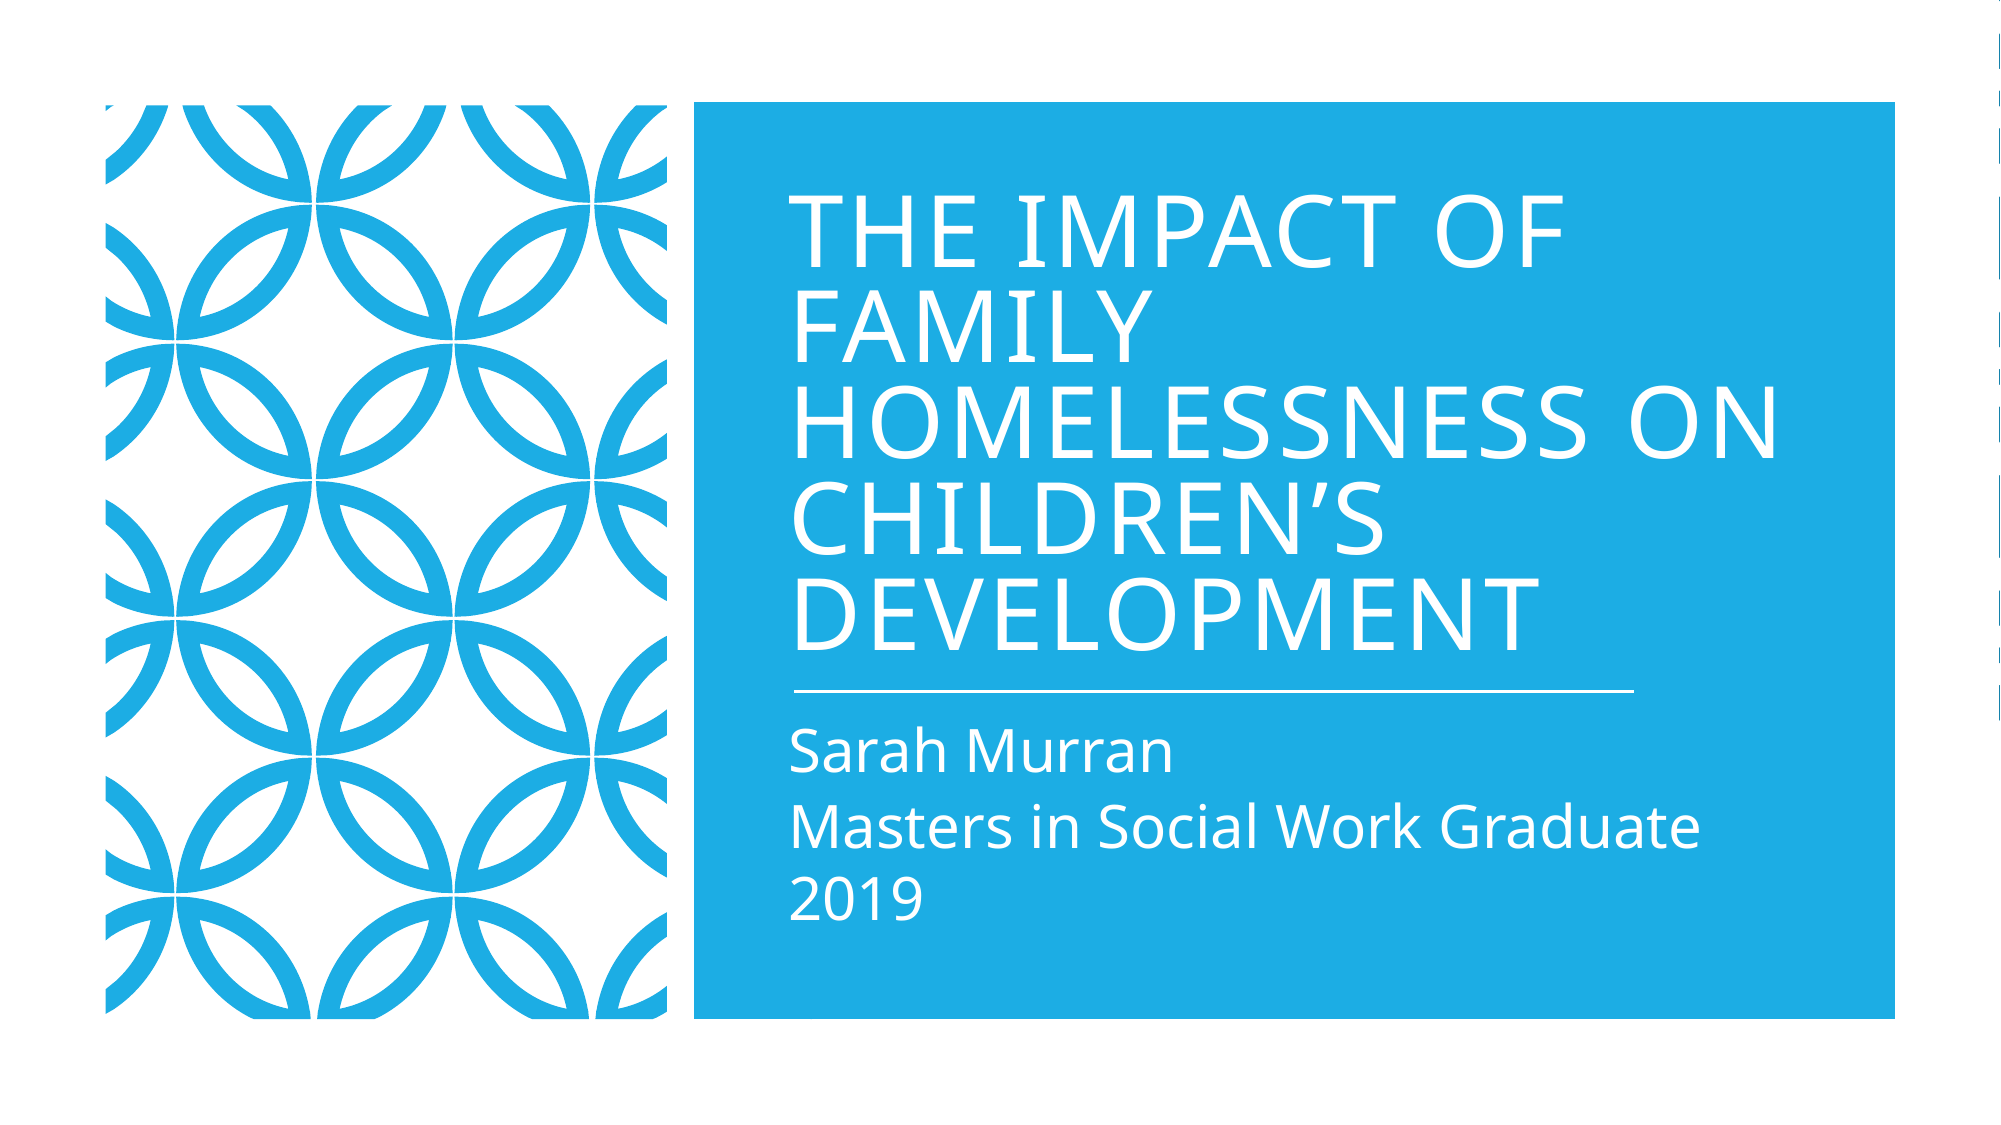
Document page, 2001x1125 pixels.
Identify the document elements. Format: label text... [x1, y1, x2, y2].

text_box [0, 0, 1999, 1125]
subtitle Sarah Murran Masters in Social Work Graduate 2019 [773, 705, 1816, 941]
title The Impact of Family Homelessness on Children’s Development [773, 181, 1816, 678]
